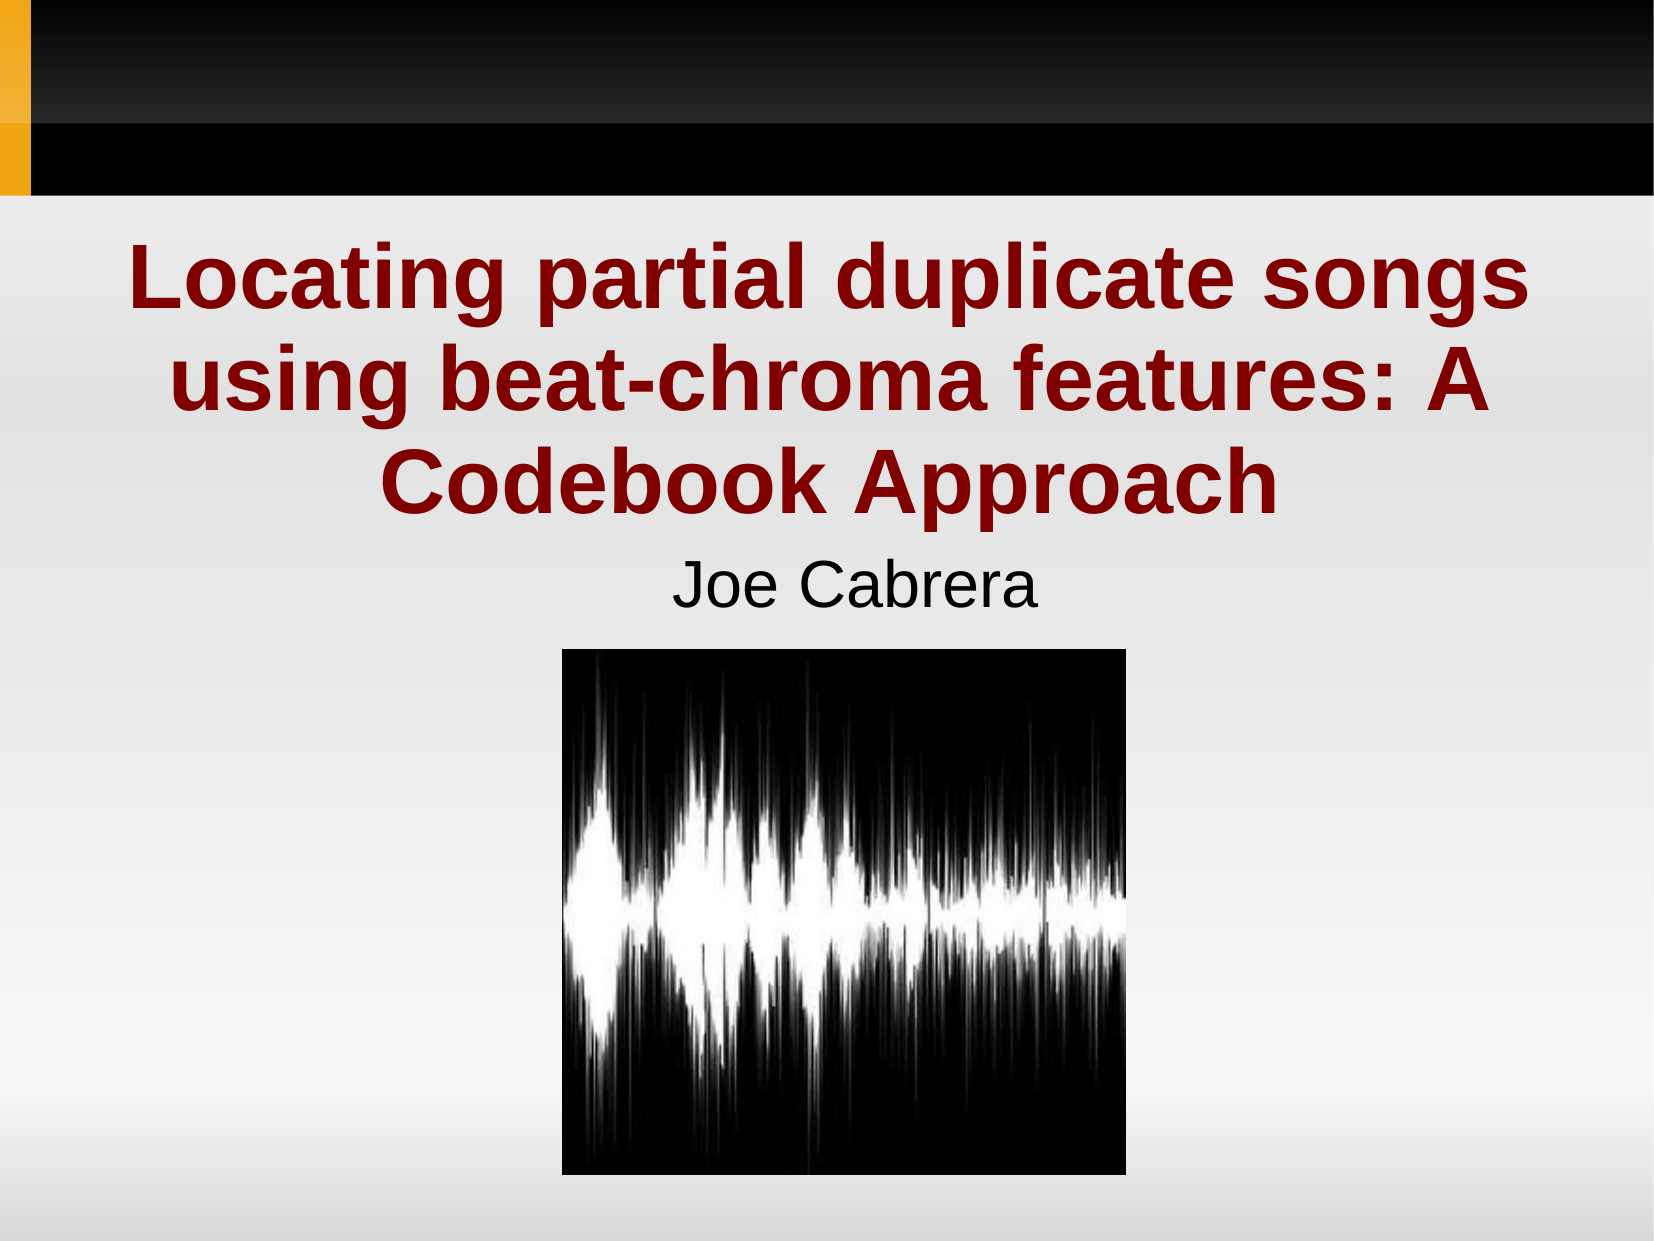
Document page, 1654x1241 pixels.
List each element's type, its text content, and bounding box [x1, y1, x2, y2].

subtitle Joe Cabrera [412, 533, 1276, 1177]
text_box Locating partial duplicate songs using beat-chroma features: A Codebook Approach [112, 225, 1549, 533]
subtitle Joe Cabrera [412, 67, 1276, 225]
picture [0, 0, 1654, 1241]
